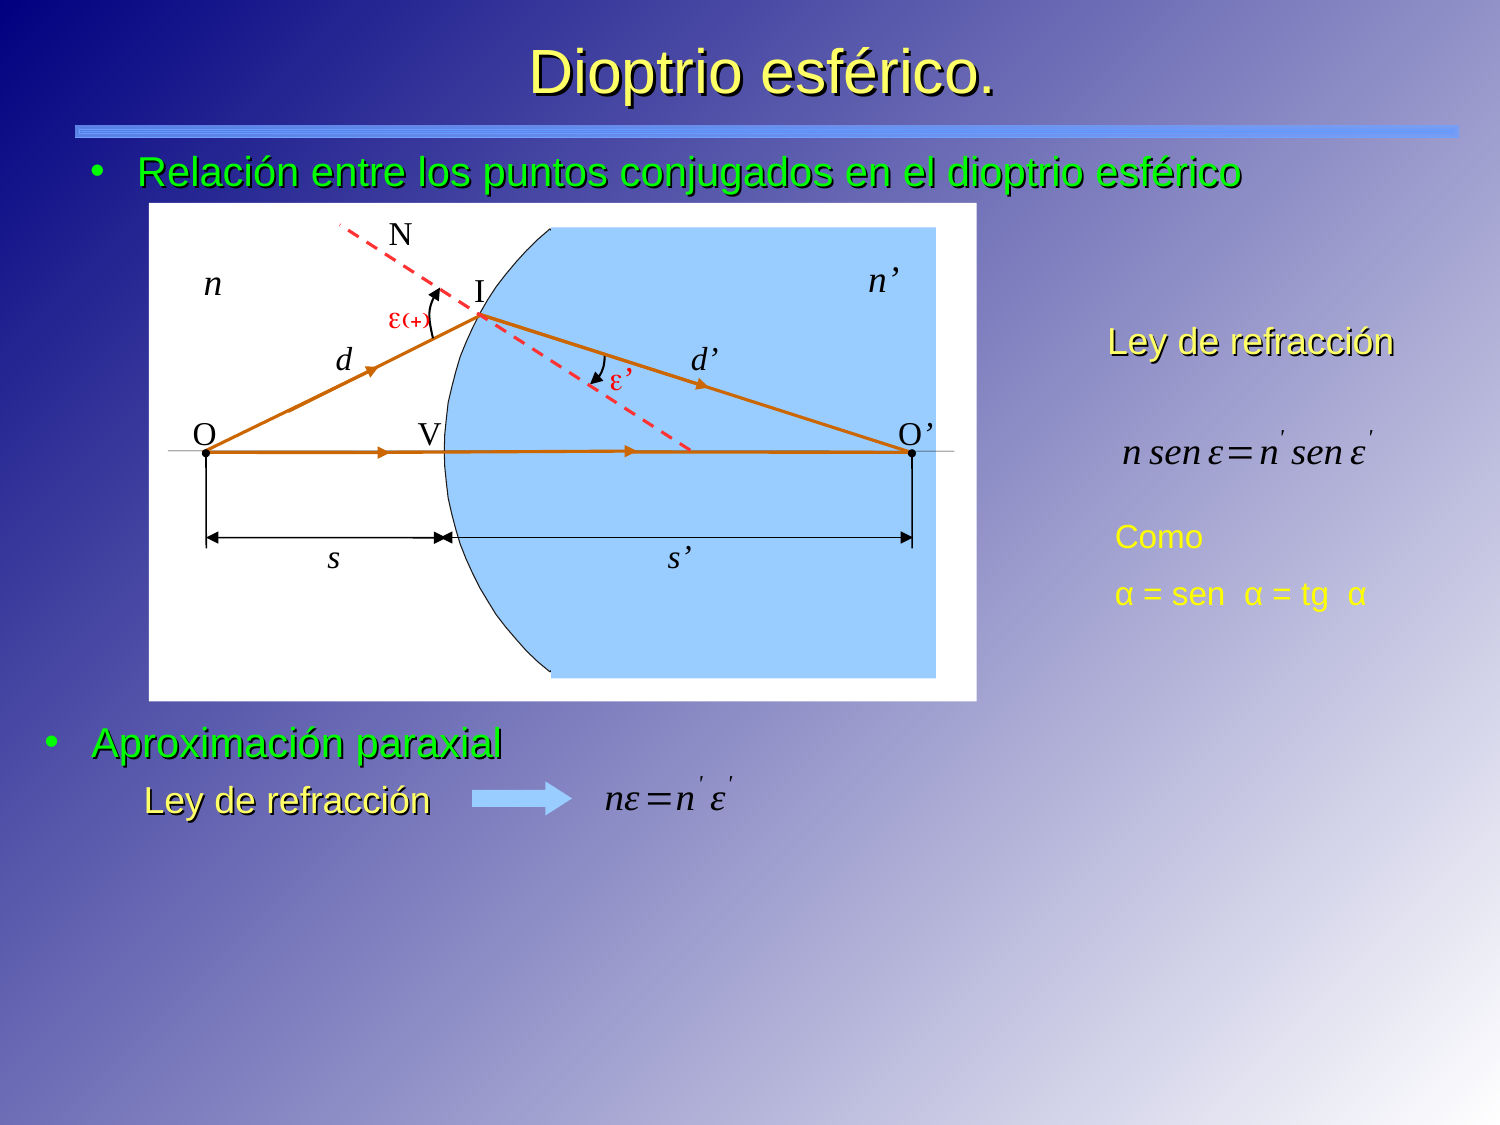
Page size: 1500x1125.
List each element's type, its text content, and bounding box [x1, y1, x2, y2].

text_box Ley de refracción [128, 768, 446, 829]
chart [1112, 424, 1388, 473]
text_box Dioptrio esférico. [50, 23, 1476, 114]
text_box d’ [681, 337, 728, 378]
text_box (+) [383, 295, 434, 336]
text_box n’ [852, 255, 916, 301]
text_box Ley de refracción [1092, 309, 1409, 371]
text_box n [190, 257, 236, 303]
text_box [472, 782, 571, 815]
chart [594, 770, 747, 819]
text_box N [377, 212, 424, 253]
text_box I [456, 268, 503, 309]
text_box O’ [884, 412, 947, 453]
text_box V [406, 412, 453, 450]
text_box s’ [656, 534, 703, 575]
text_box Aproximación paraxial [29, 708, 1359, 797]
text_box Como α = sen α = tg α [1094, 501, 1388, 626]
text_box ’ [596, 356, 647, 397]
text_box [75, 125, 1460, 138]
text_box Relación entre los puntos conjugados en el dioptrio esférico [74, 137, 1405, 226]
text_box ’ [619, 356, 647, 365]
text_box [148, 202, 977, 702]
text_box d [312, 337, 376, 378]
text_box s [302, 534, 366, 575]
text_box O [181, 412, 228, 453]
